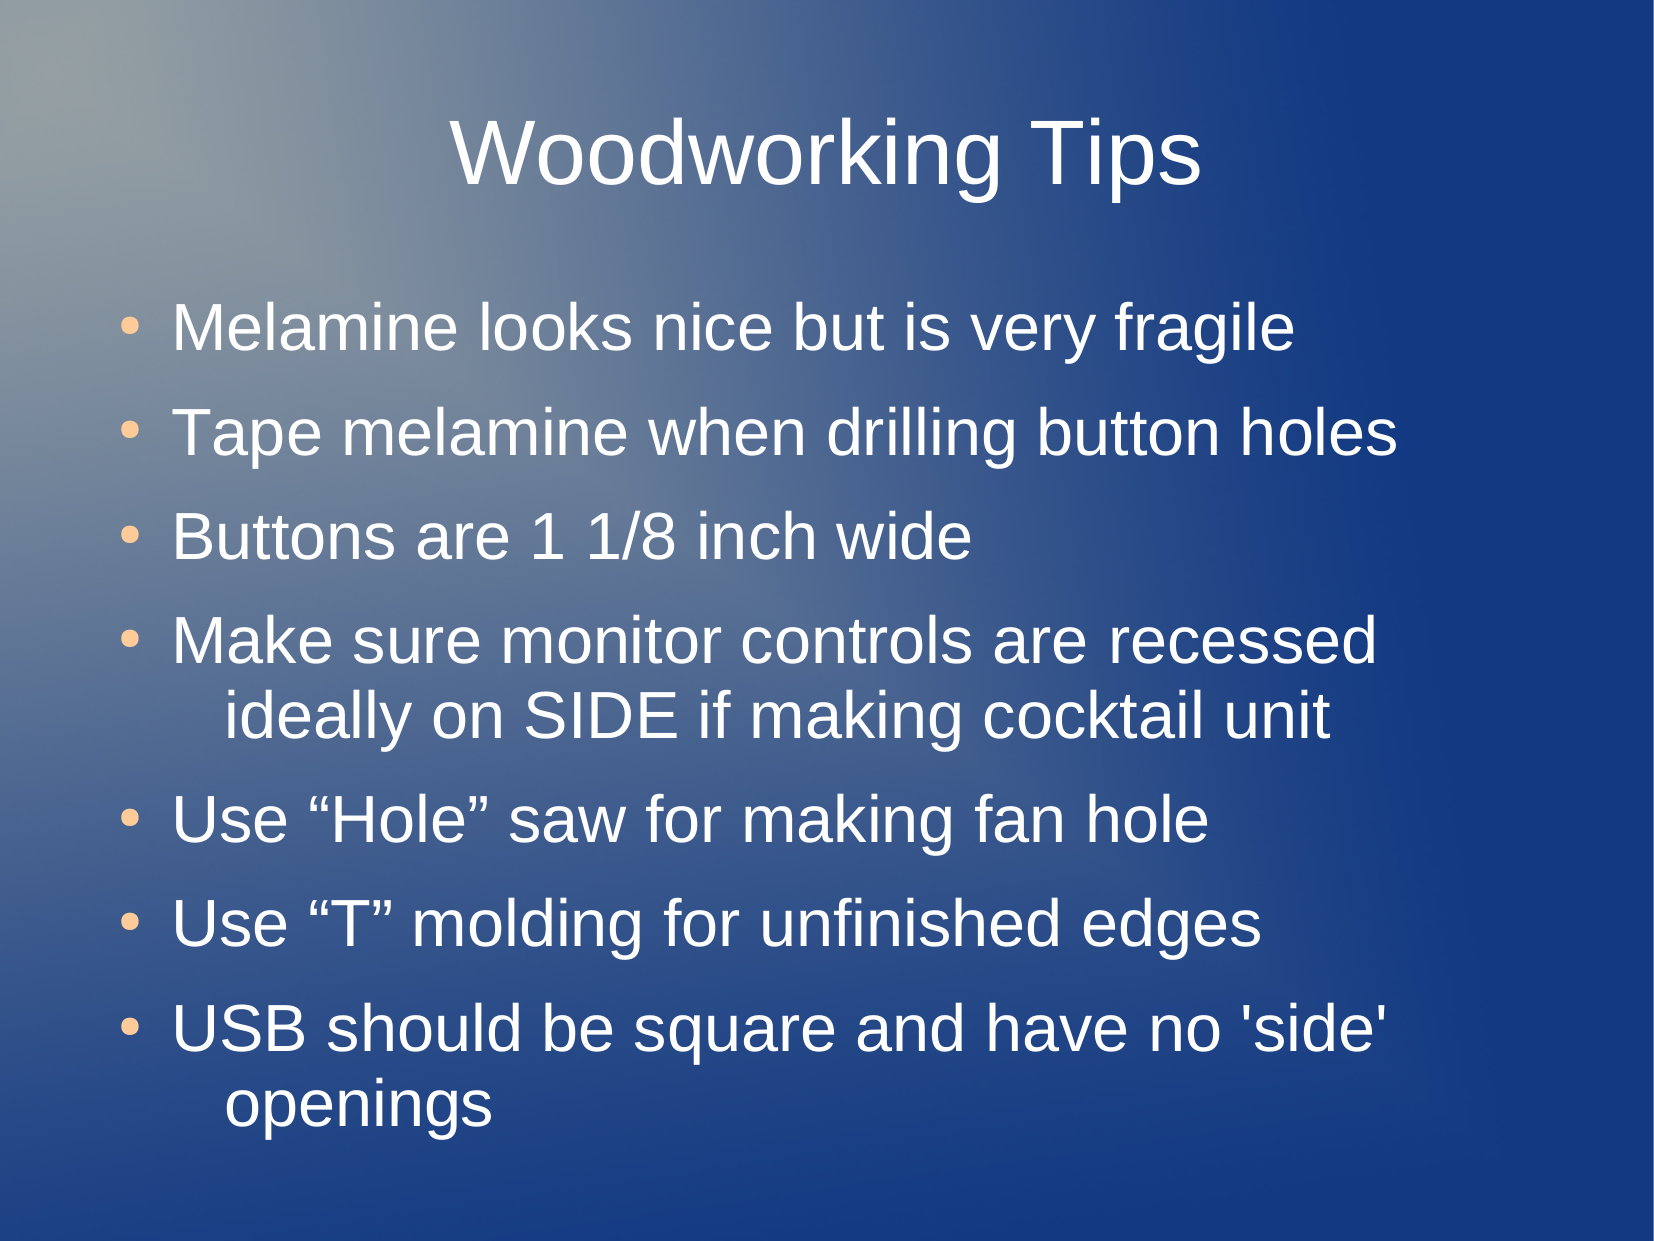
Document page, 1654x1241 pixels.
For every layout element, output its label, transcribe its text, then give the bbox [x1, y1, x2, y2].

picture [0, 0, 1654, 1241]
title Woodworking Tips [82, 56, 1571, 250]
list Melamine looks nice but is very fragile Tape melamine when drilling button holes Buttons are 1 1/8 inch wide Make sure monitor controls are recessed ideally on SIDE if making cocktail unit Use “Hole” saw for making fan hole Use “T” molding for unfinished edges USB should be square and have no 'side' openings [82, 290, 1571, 1139]
